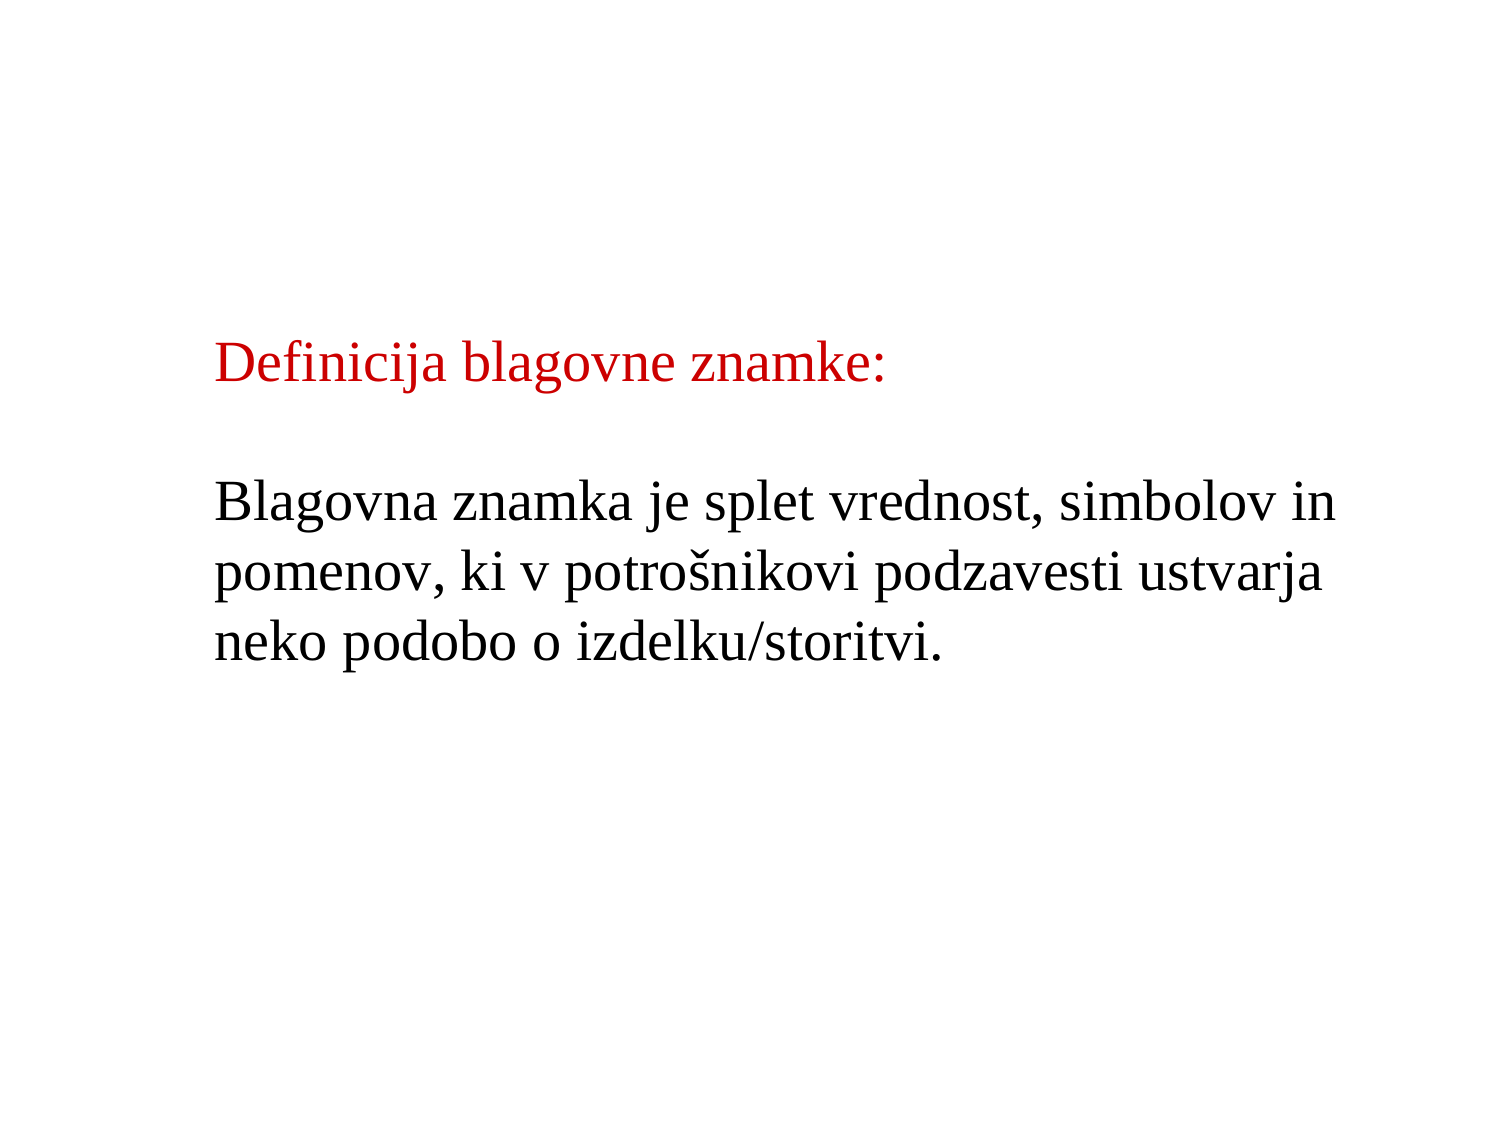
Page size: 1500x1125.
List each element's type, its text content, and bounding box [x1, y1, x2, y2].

text_box Definicija blagovne znamke: Blagovna znamka je splet vrednost, simbolov in pomenov, ki v potrošnikovi podzavesti ustvarja neko podobo o izdelku/storitvi. [200, 174, 1401, 681]
